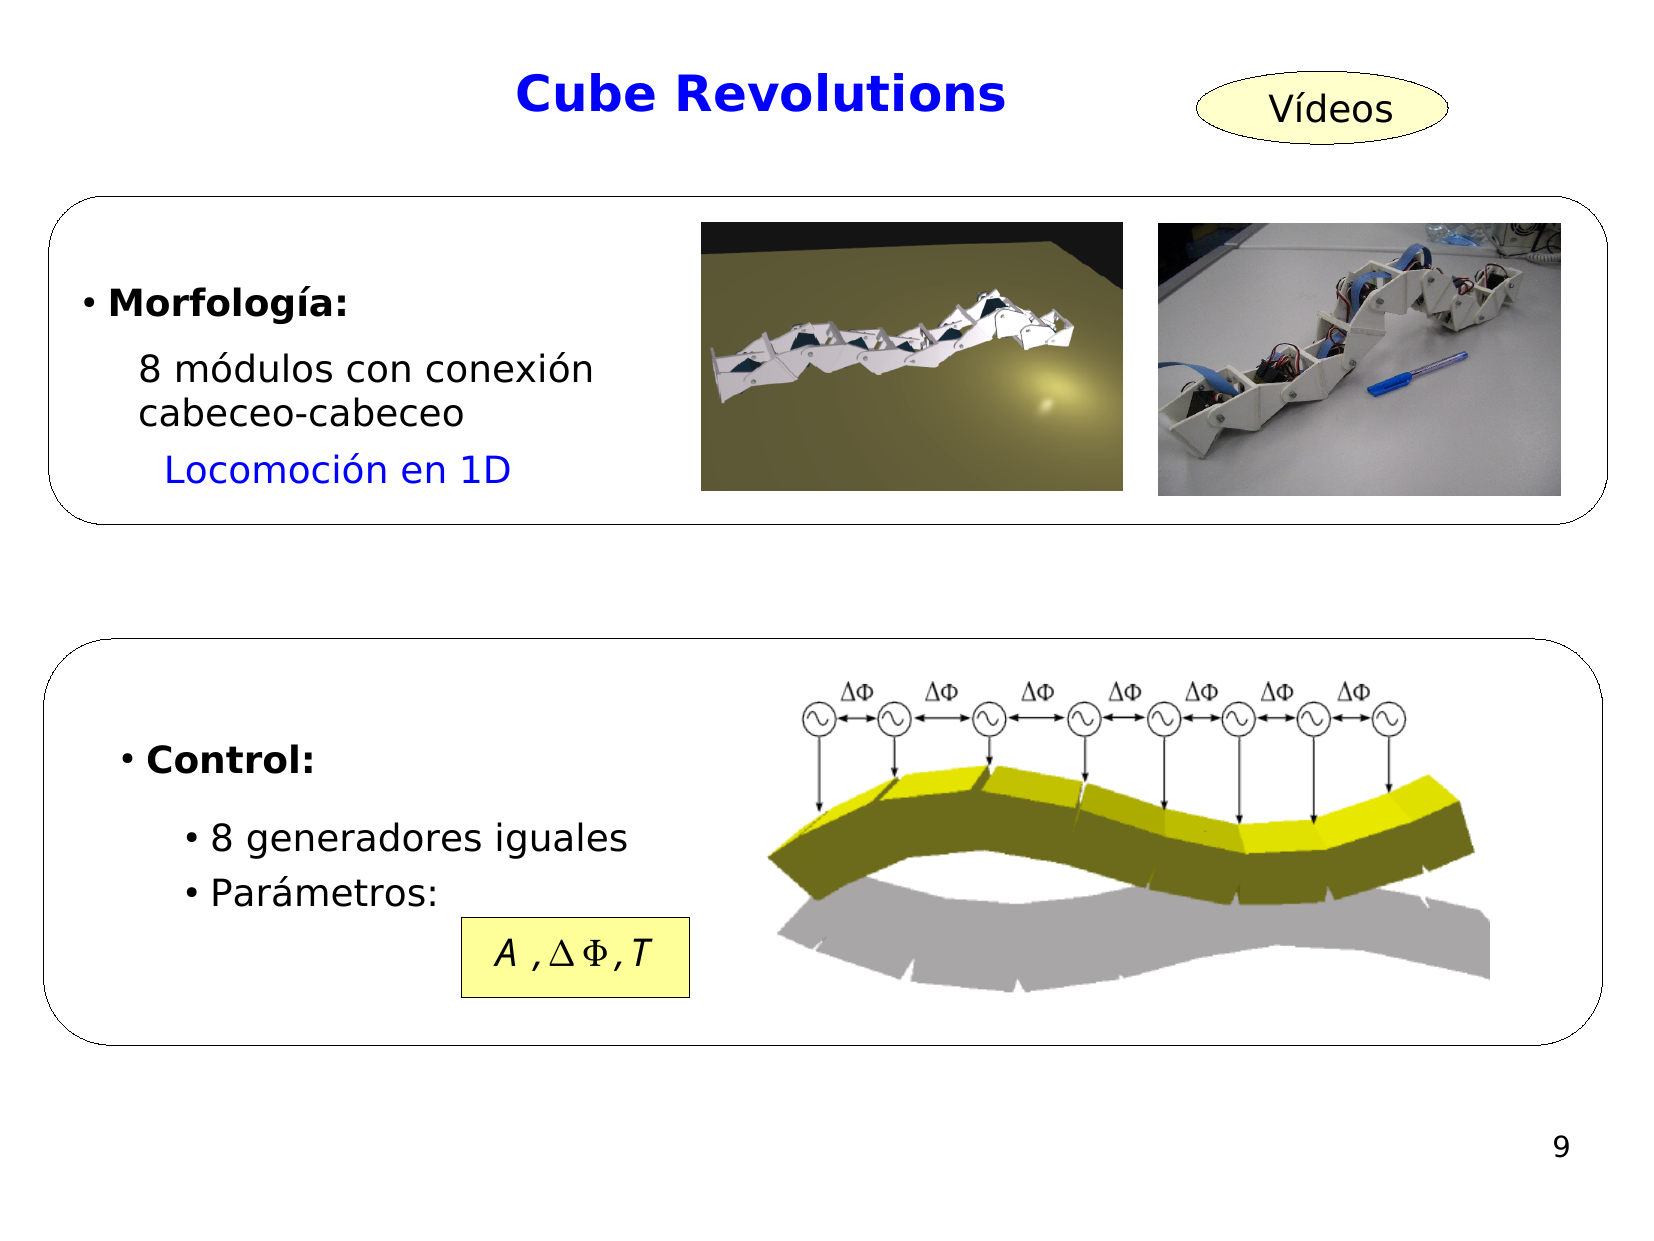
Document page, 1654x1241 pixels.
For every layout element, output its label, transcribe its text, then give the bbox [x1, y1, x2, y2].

text_box Locomoción en 1D [149, 441, 528, 501]
text_box 8 módulos con conexión cabeceo-cabeceo [123, 340, 666, 443]
text_box 8 generadores iguales Parámetros: [170, 809, 712, 923]
text_box [1257, 139, 1387, 145]
text_box [461, 917, 690, 998]
text_box [1196, 71, 1400, 139]
picture [752, 681, 1490, 1000]
text_box [1409, 81, 1449, 135]
text_box Cube Revolutions [500, 57, 1023, 131]
chart [486, 930, 663, 979]
picture [701, 222, 1123, 492]
text_box Control: [106, 730, 331, 790]
picture [1158, 223, 1561, 496]
text_box Vídeos [1253, 79, 1409, 139]
text_box Morfología: [67, 274, 378, 333]
